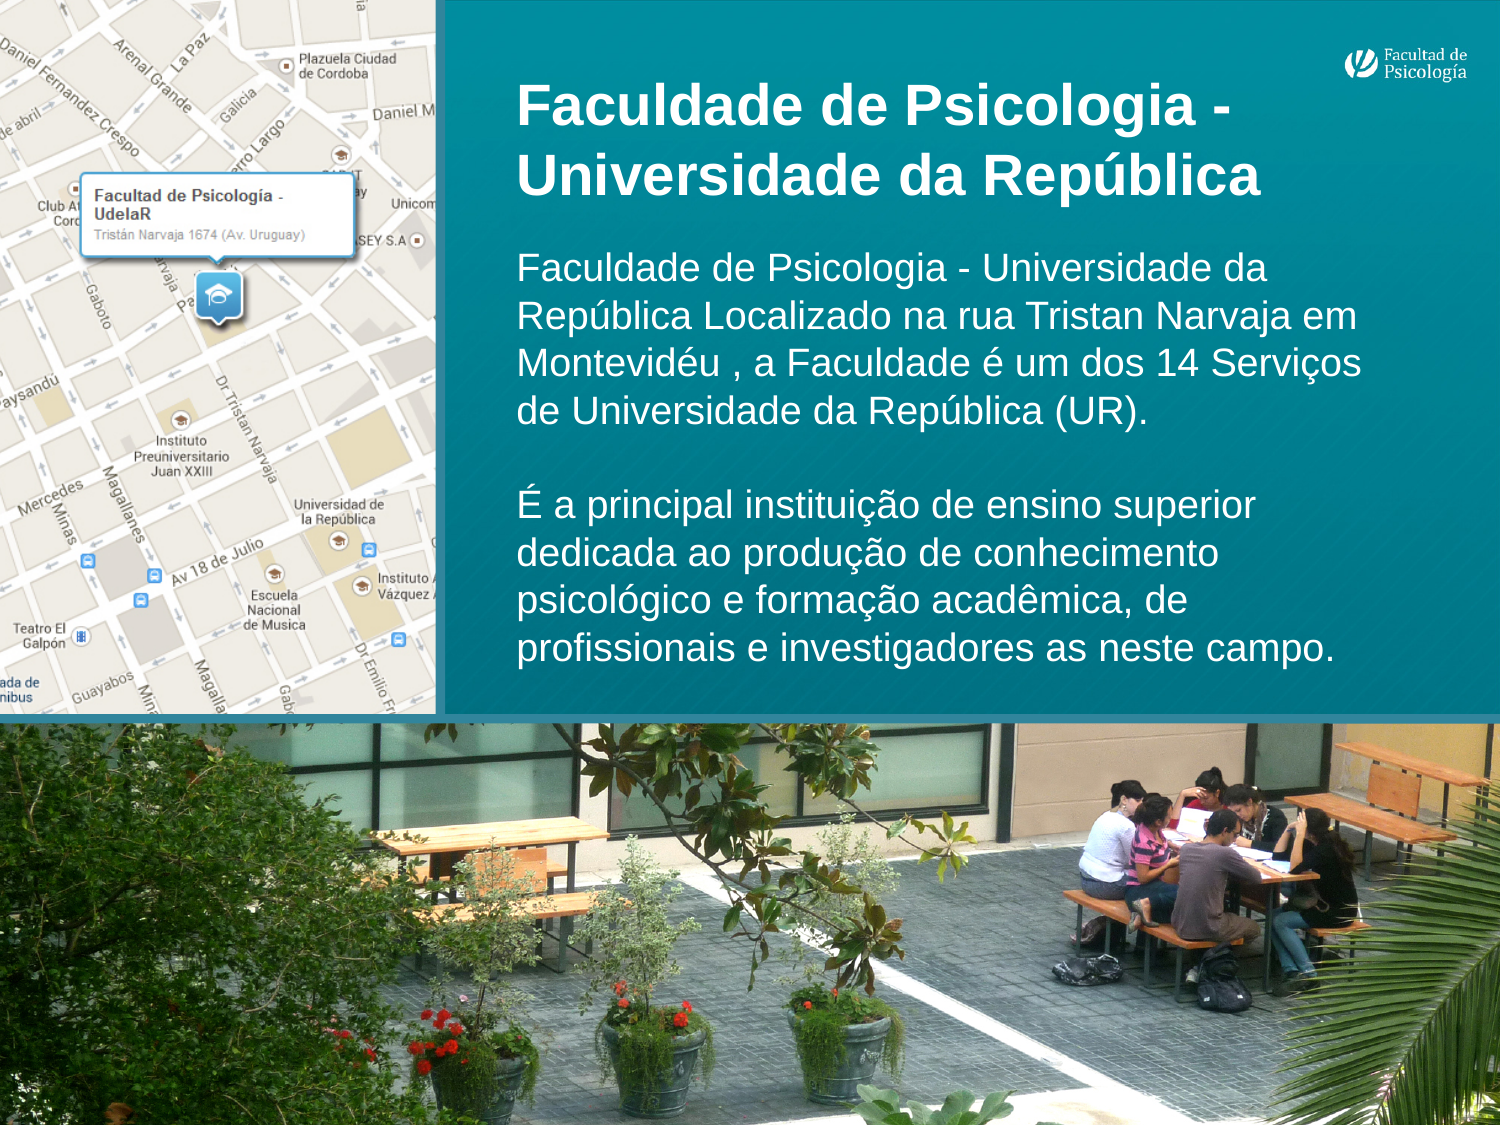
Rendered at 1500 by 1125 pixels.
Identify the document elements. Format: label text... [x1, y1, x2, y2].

picture [0, 724, 1500, 1125]
picture [446, 0, 1500, 714]
picture [0, 0, 435, 714]
title Faculdade de Psicologia - Universidade da República [501, 59, 1367, 217]
text_box Faculdade de Psicologia - Universidade da República Localizado na rua Tristan Narvaja em Montevidéu , a Faculdade é um dos 14 Serviços de Universidade da República (UR). É a principal instituição de ensino superior dedicada ao produção de conhecimento psicológico e formação acadêmica, de profissionais e investigadores as neste campo. [501, 234, 1424, 678]
